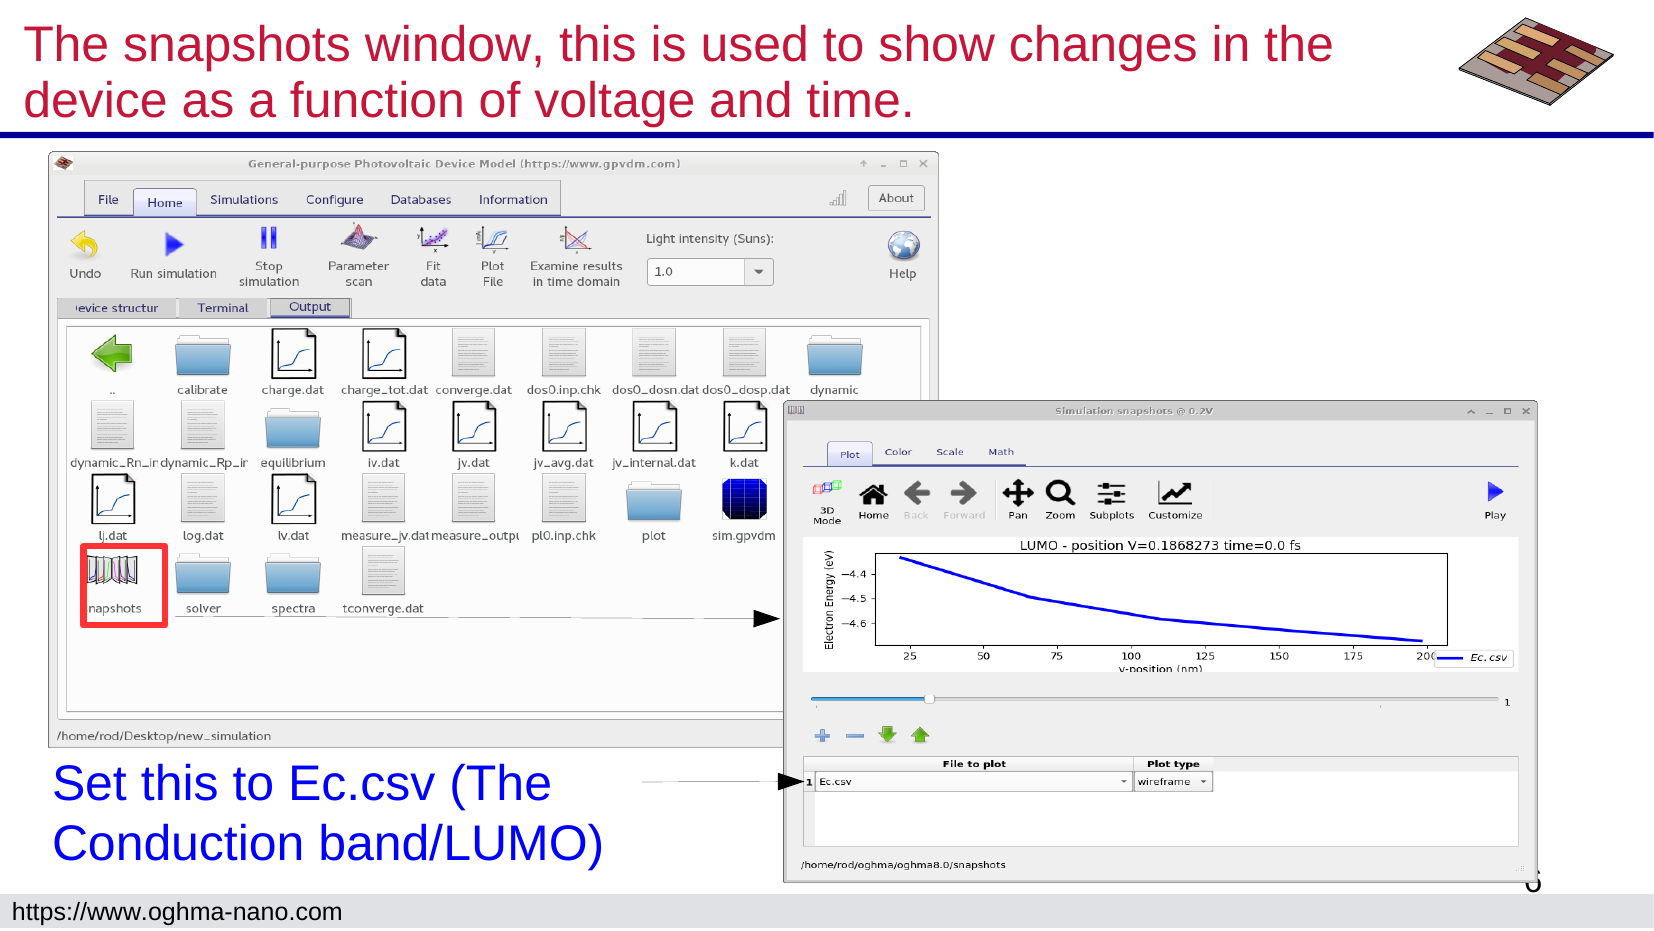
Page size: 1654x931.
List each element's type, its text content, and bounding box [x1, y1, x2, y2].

picture [48, 151, 1538, 883]
title The snapshots window, this is used to show changes in the device as a function of voltage and time. [8, 0, 1430, 148]
text_box Set this to Ec.csv (The Conduction band/LUMO) [37, 742, 760, 904]
text_box <number> [1509, 852, 1654, 911]
